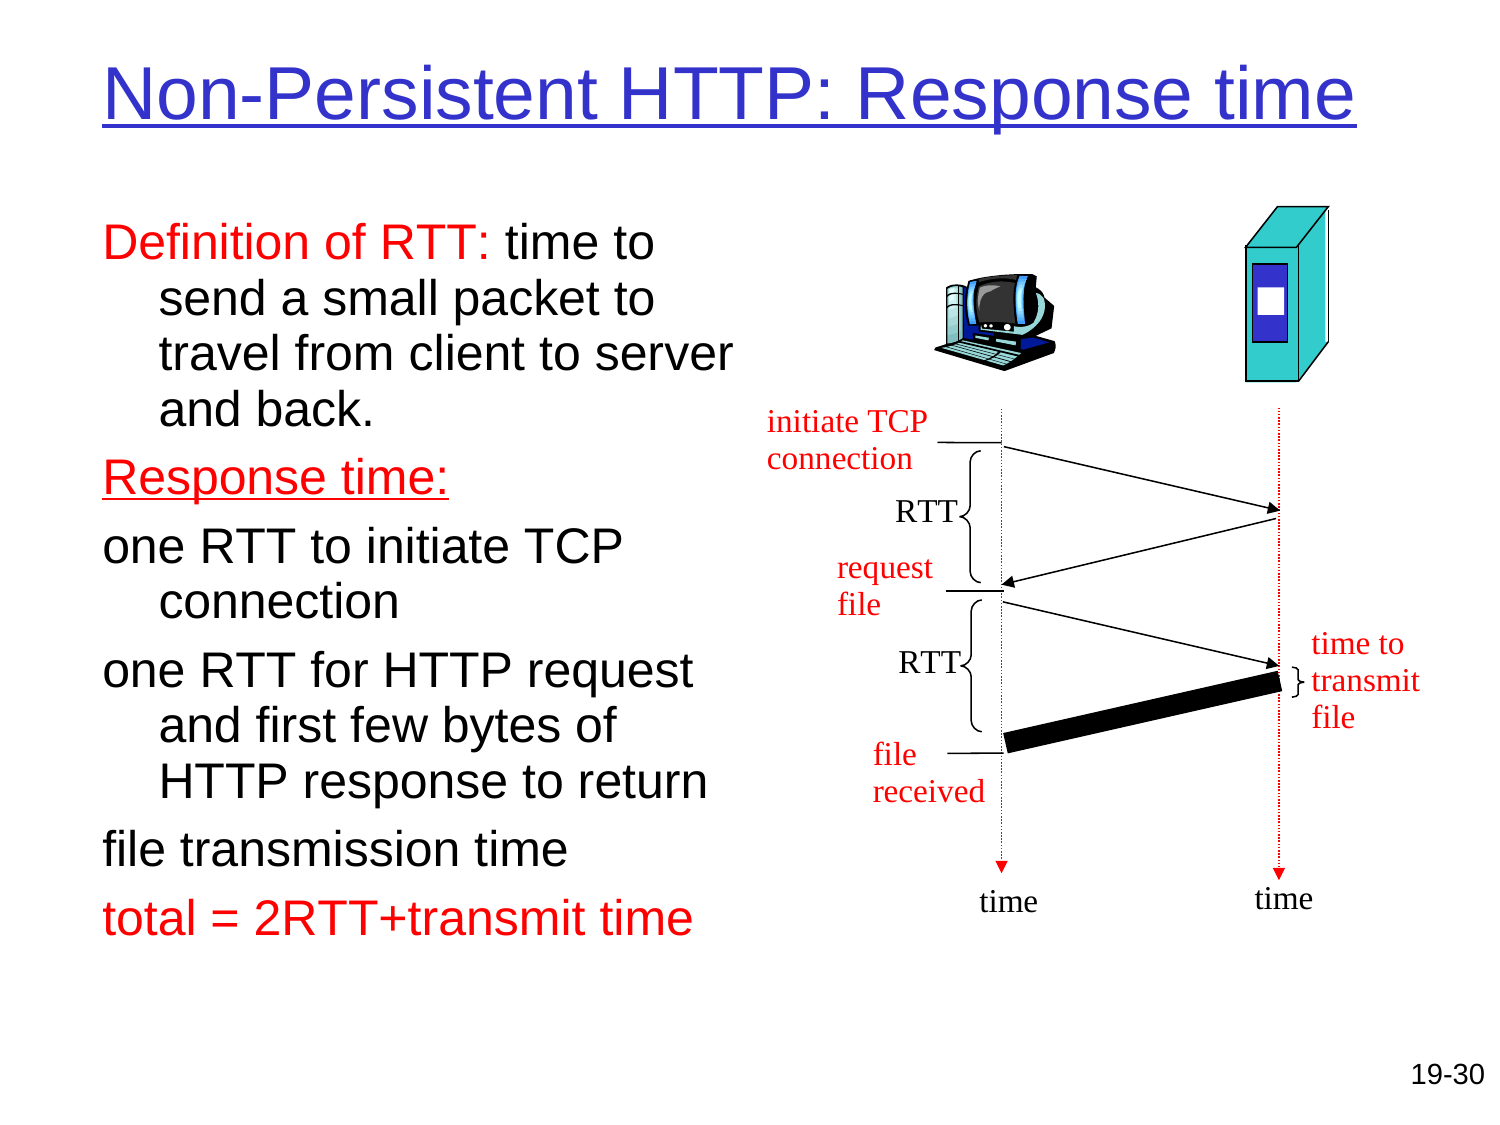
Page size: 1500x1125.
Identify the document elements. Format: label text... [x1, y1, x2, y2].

text_box RTT [880, 484, 973, 538]
text_box time to transmit file [1296, 616, 1444, 744]
text_box request file [822, 541, 949, 631]
text_box file received [858, 727, 1001, 818]
text_box time [1239, 872, 1329, 926]
text_box initiate TCP connection [752, 394, 944, 485]
text_box RTT [883, 636, 977, 689]
text_box time [964, 875, 1054, 928]
picture [934, 273, 1058, 372]
title Non-Persistent HTTP: Response time [87, 0, 1437, 188]
text_box [1245, 206, 1329, 383]
list Definition of RTT: time to send a small packet to travel from client to server and back. Response time: one RTT to initiate TCP connection one RTT for HTTP request and first few bytes of HTTP response to return file transmission time total = 2RTT+transmit time [87, 206, 759, 1078]
